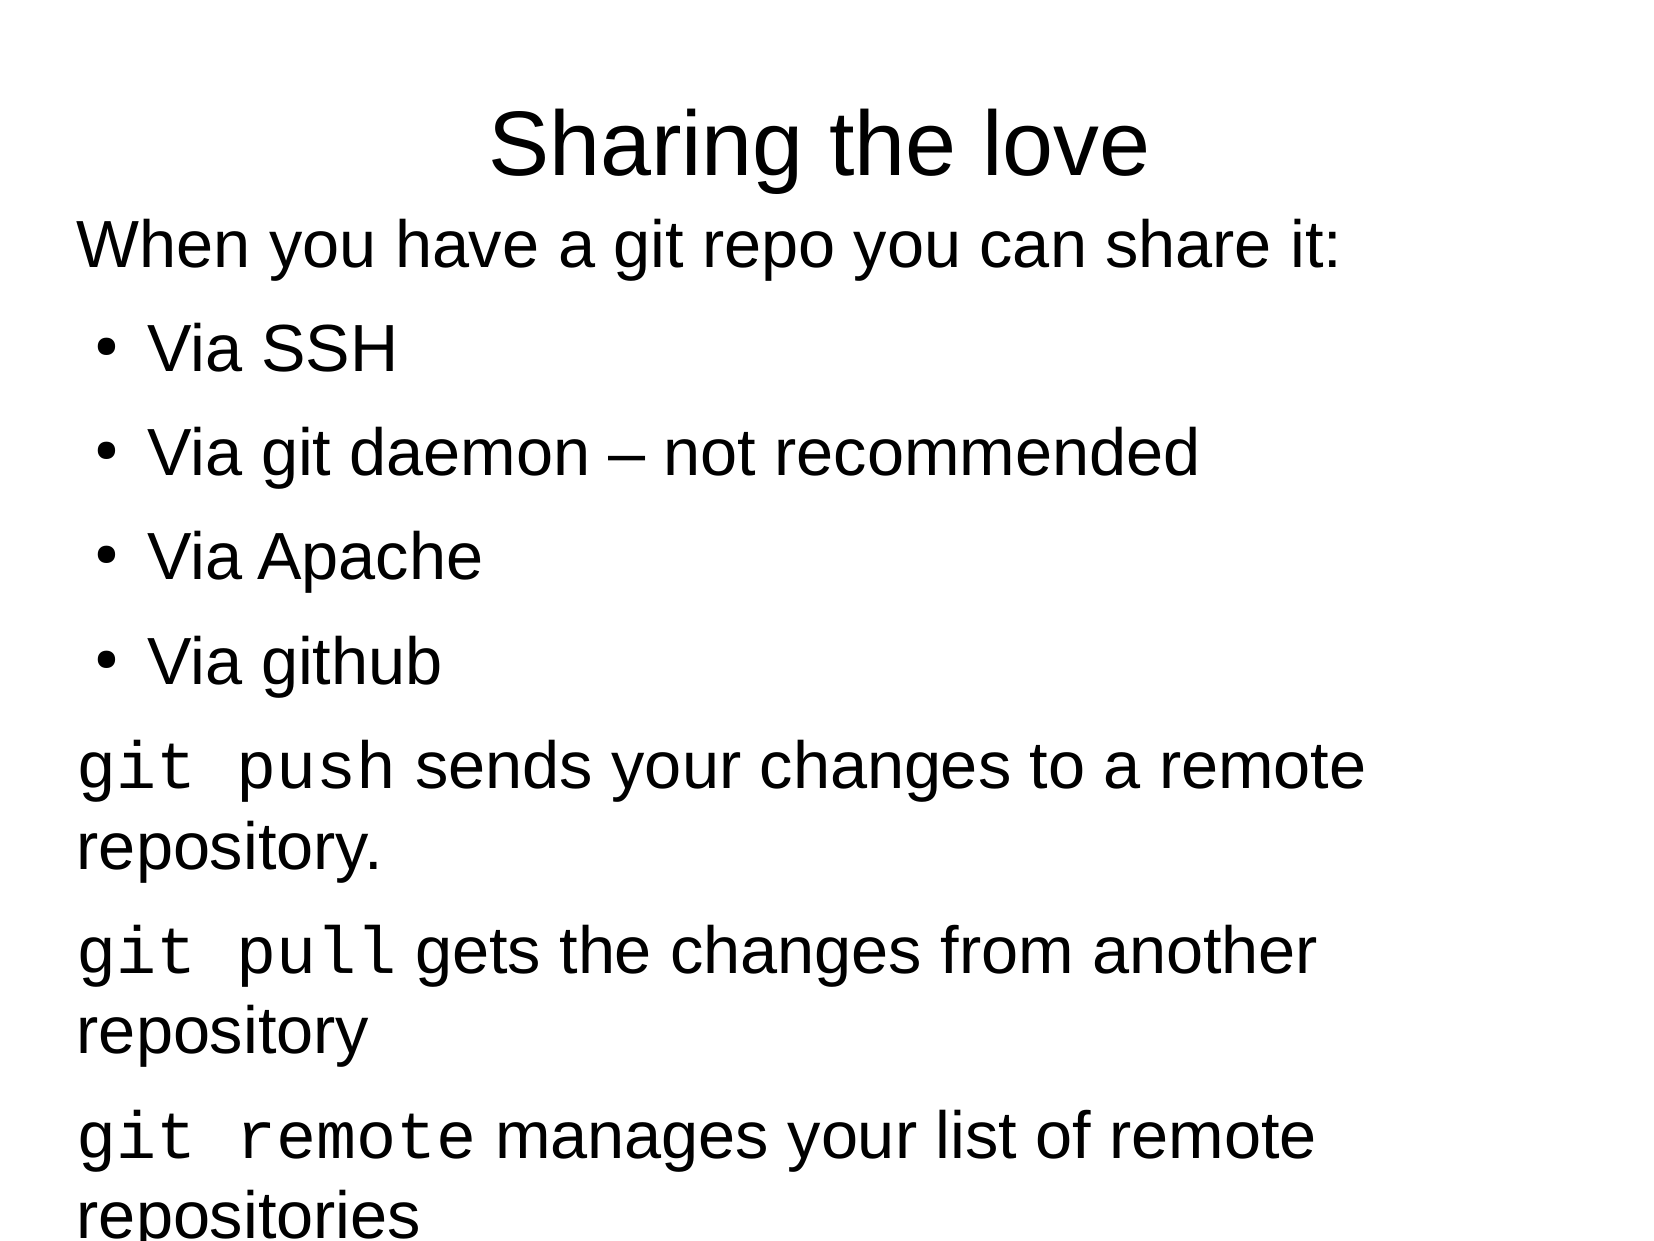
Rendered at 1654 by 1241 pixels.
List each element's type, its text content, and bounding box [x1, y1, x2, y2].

title Sharing the love [75, 39, 1564, 248]
list When you have a git repo you can share it: Via SSH Via git daemon – not recommended Via Apache Via github git push sends your changes to a remote repository. git pull gets the changes from another repository git remote manages your list of remote repositories [76, 206, 1565, 1241]
